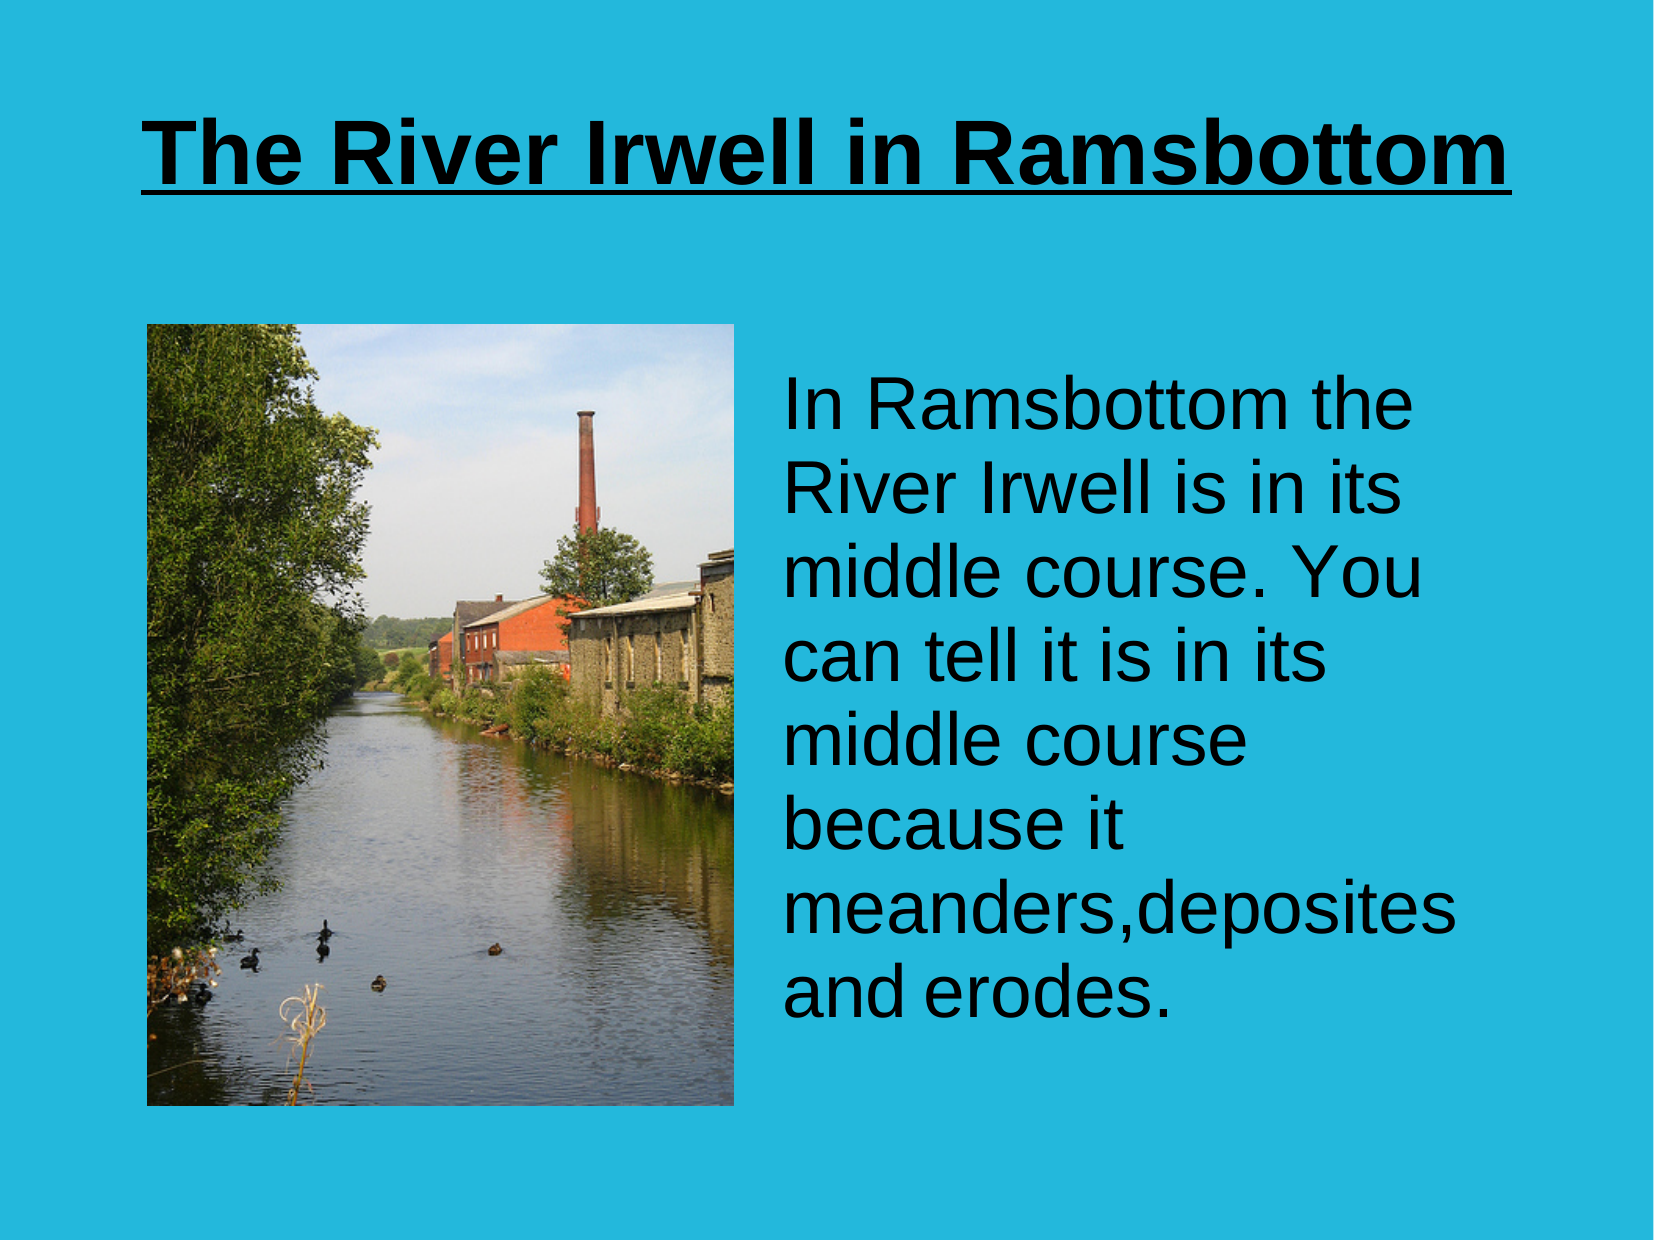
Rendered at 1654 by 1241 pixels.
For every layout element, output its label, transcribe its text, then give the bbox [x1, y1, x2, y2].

text_box In Ramsbottom the River Irwell is in its middle course. You can tell it is in its middle course because it meanders,deposites and erodes. [767, 354, 1536, 1041]
picture [147, 324, 734, 1106]
title The River Irwell in Ramsbottom [82, 49, 1571, 257]
